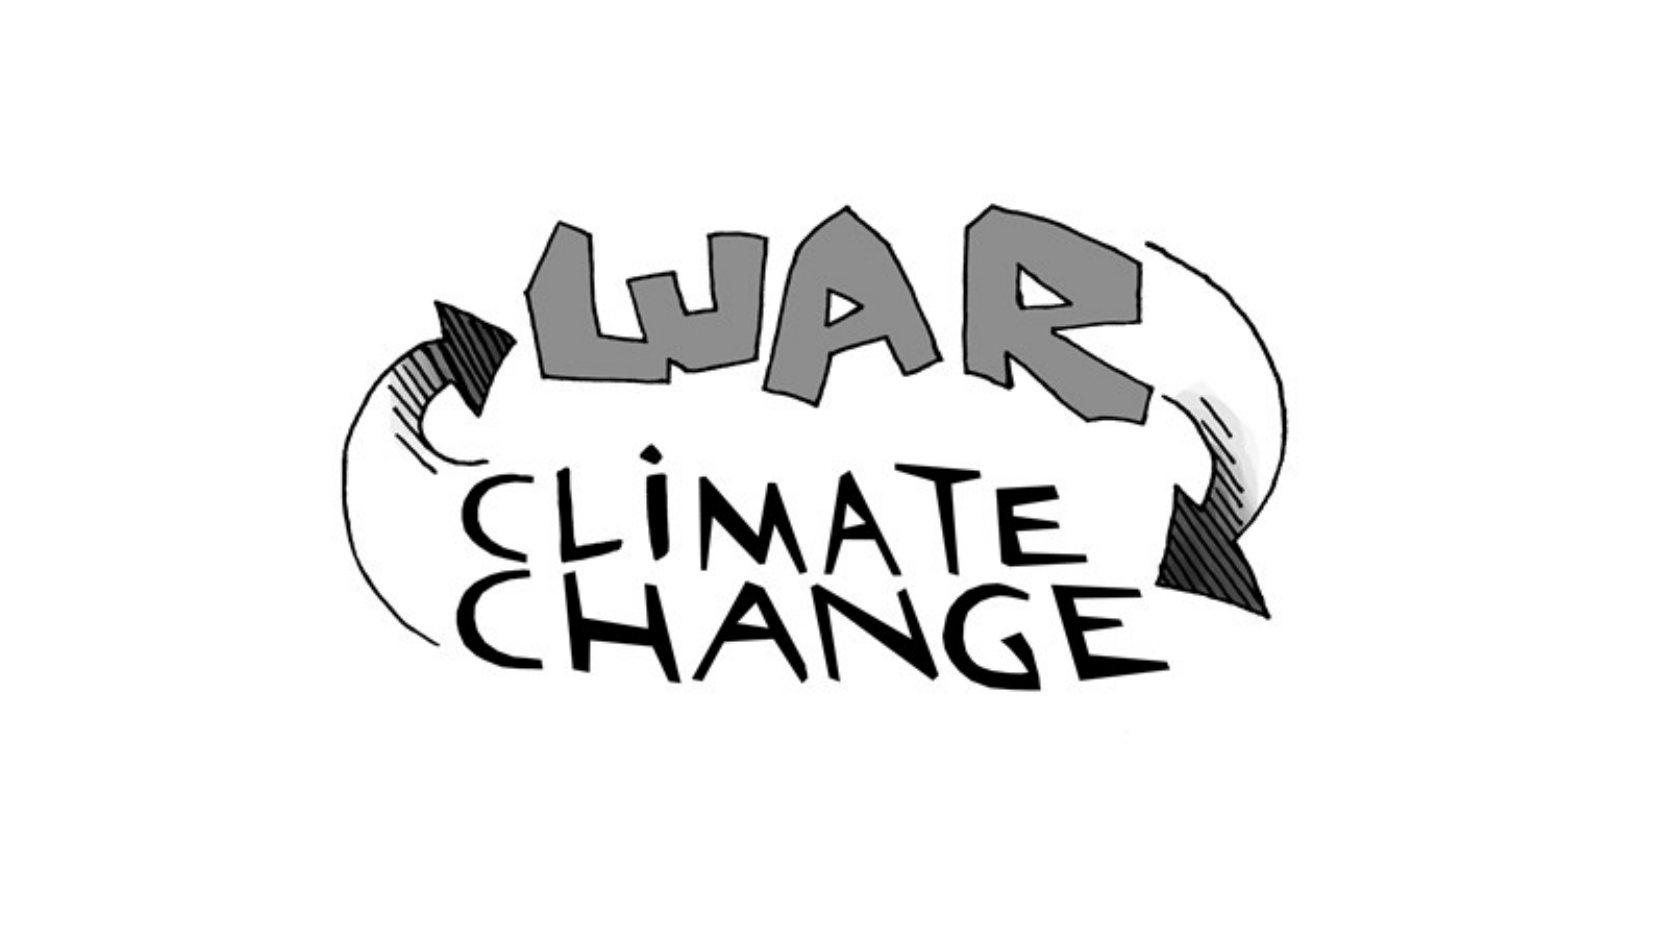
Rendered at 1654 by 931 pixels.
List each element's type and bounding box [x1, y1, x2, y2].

picture [249, 177, 1410, 765]
